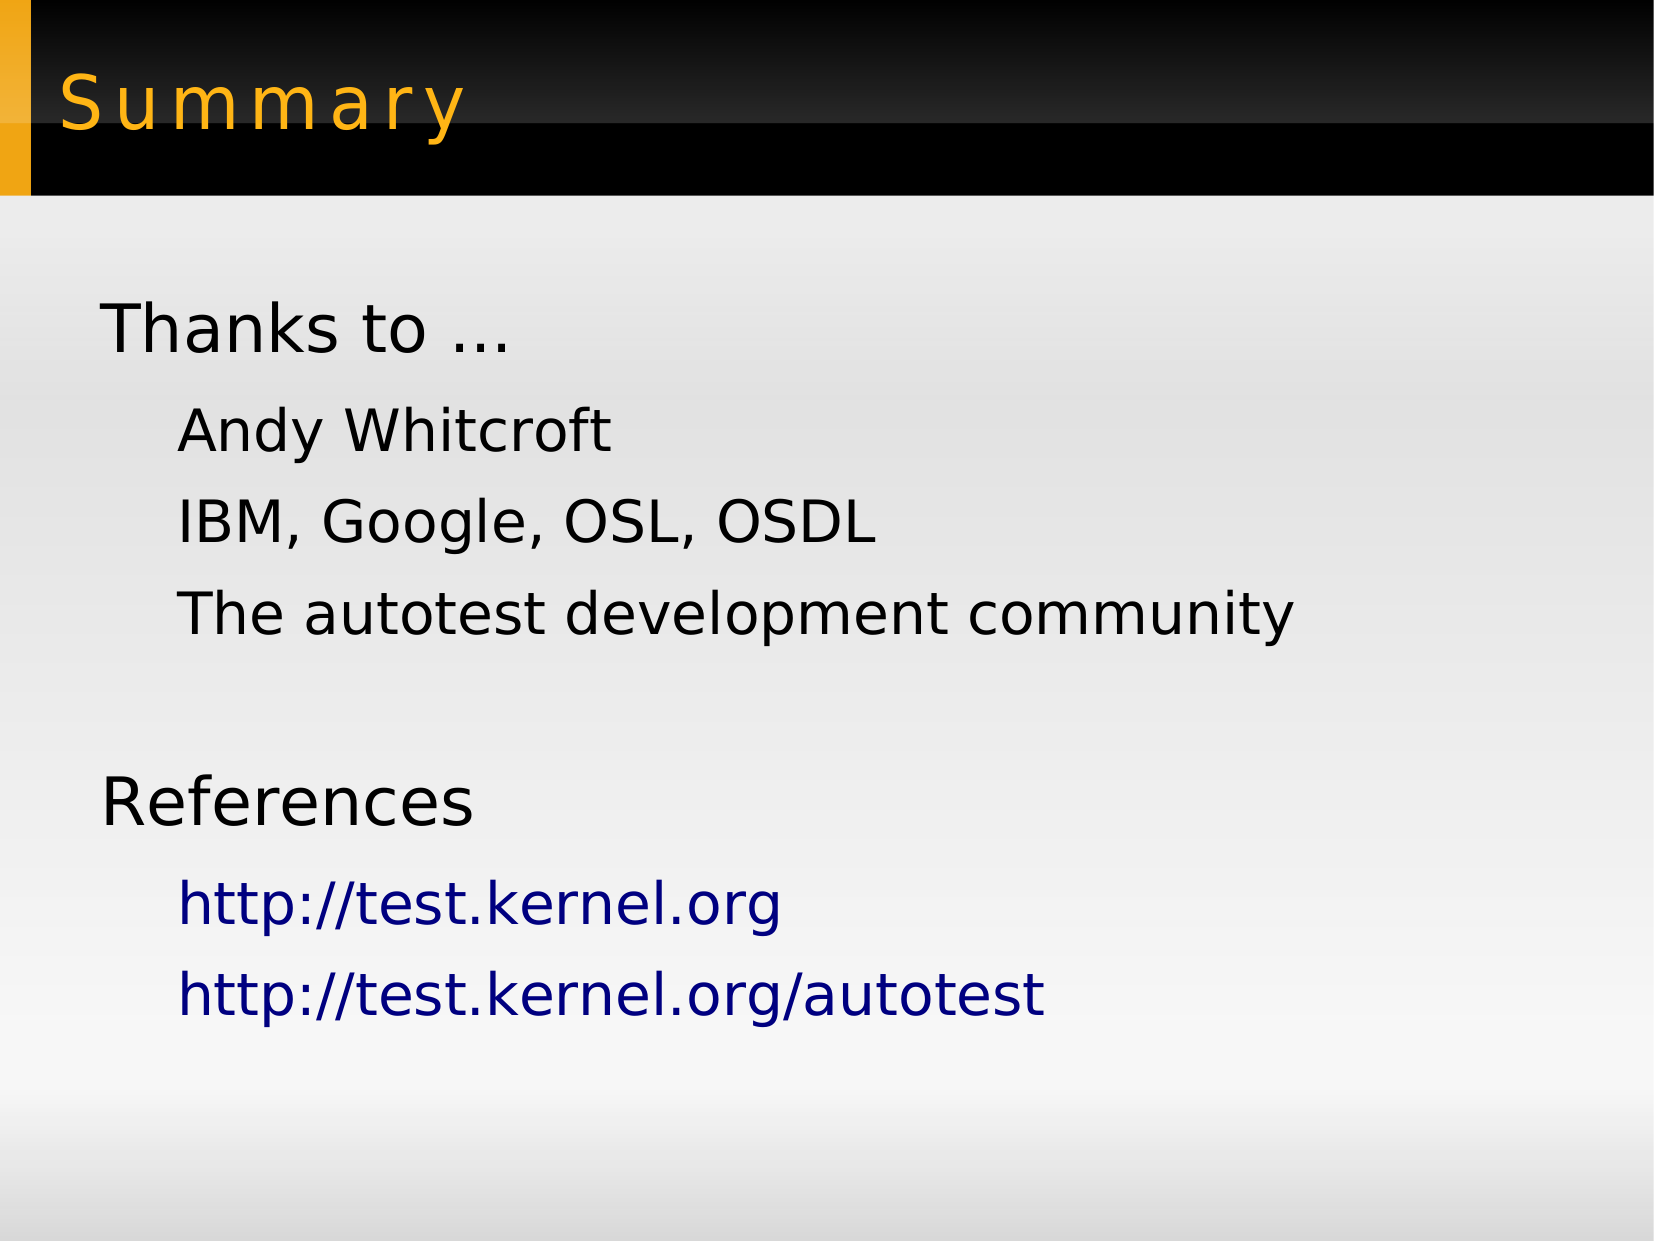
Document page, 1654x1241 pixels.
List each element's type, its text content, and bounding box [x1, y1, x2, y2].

list Thanks to ... Andy Whitcroft IBM, Google, OSL, OSDL The autotest development community References http://test.kernel.org http://test.kernel.org/autotest [82, 290, 1571, 1109]
title Summary [59, 29, 1270, 178]
picture [0, 0, 1654, 1241]
